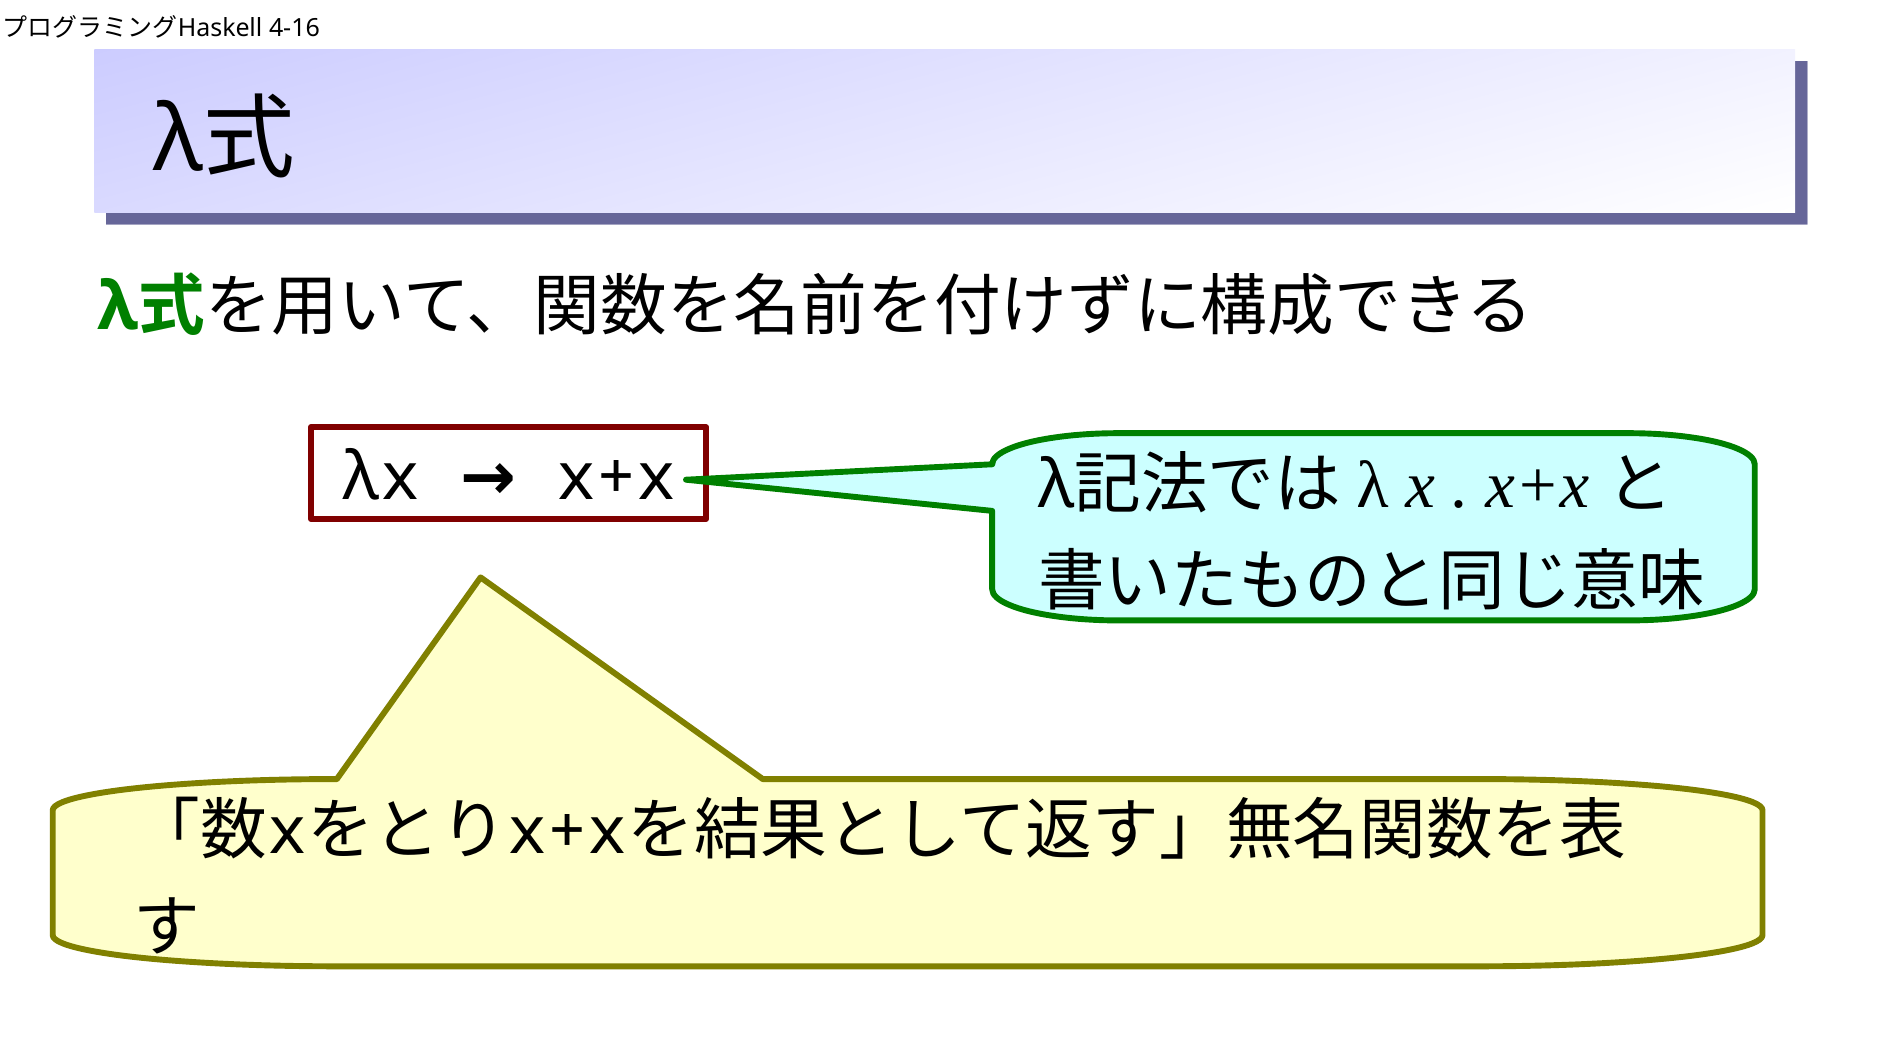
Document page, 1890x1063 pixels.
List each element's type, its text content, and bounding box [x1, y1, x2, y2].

text_box λ記法では λ x . x+x と書いたものと同じ意味 [685, 433, 1755, 621]
text_box λx → x+x [310, 427, 707, 519]
list λ式を用いて、関数を名前を付けずに構成できる [94, 248, 1796, 322]
title λ式 [94, 49, 1796, 213]
text_box 「数xをとりx+xを結果として返す」無名関数を表す [52, 577, 1763, 967]
